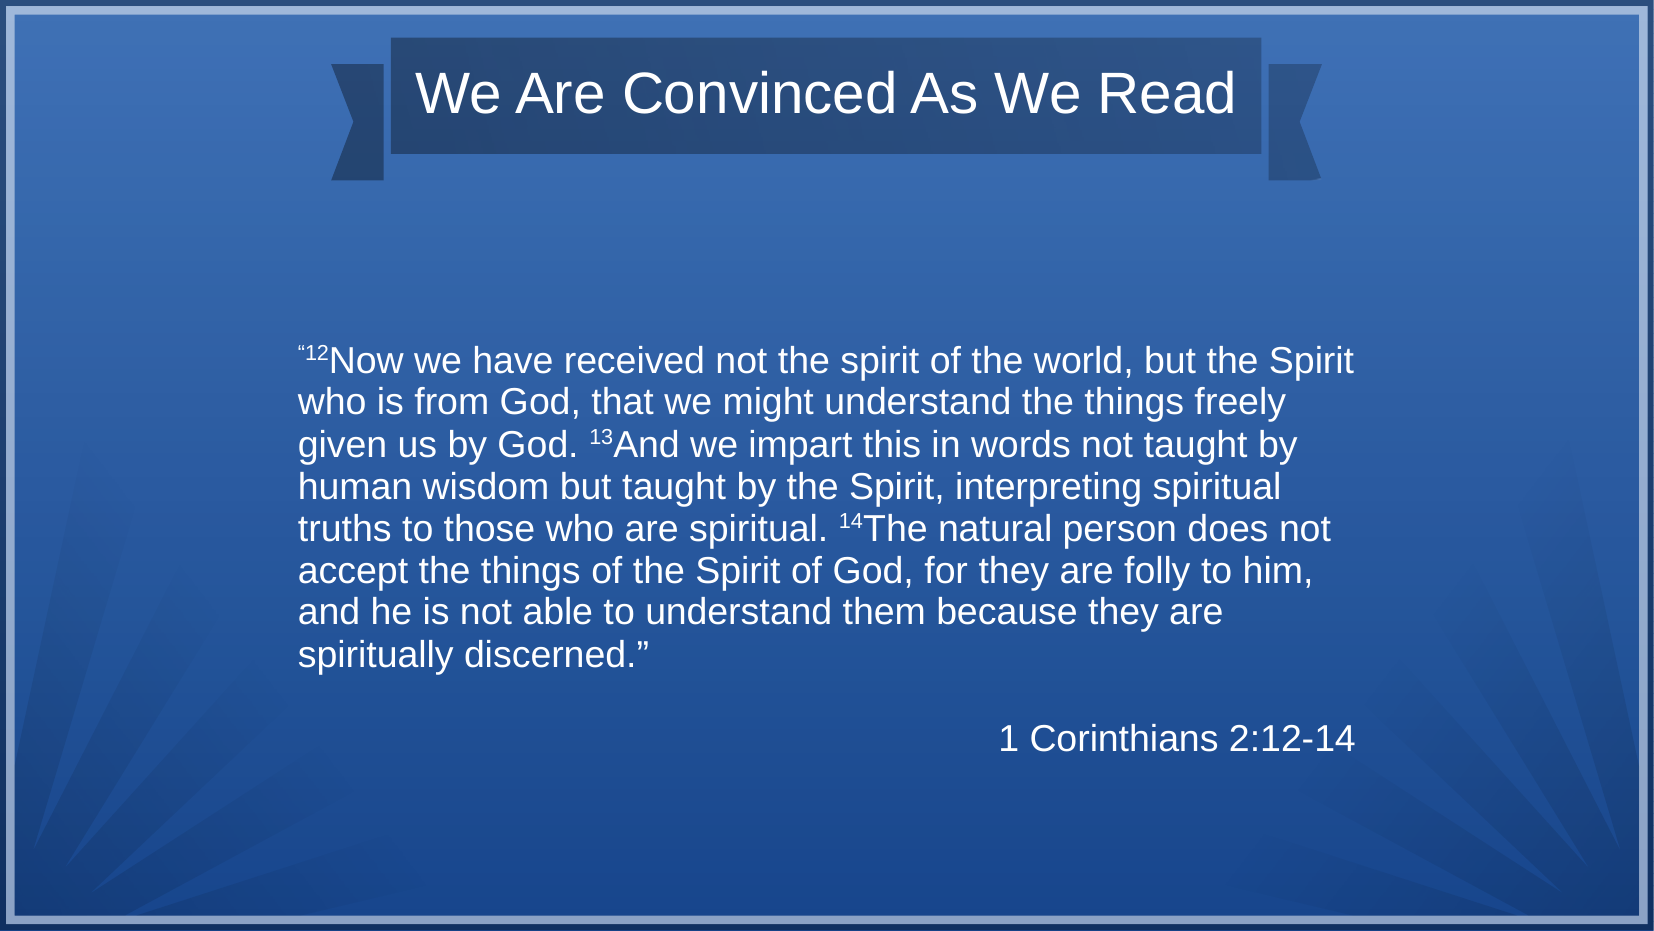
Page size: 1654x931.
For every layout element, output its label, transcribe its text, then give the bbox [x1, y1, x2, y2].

title We Are Convinced As We Read [389, 34, 1264, 153]
text_box “12Now we have received not the spirit of the world, but the Spirit who is from God, that we might understand the things freely given us by God. 13And we impart this in words not taught by human wisdom but taught by the Spirit, interpreting spiritual truths to those who are spiritual. 14The natural person does not accept the things of the Spirit of God, for they are folly to him, and he is not able to understand them because they are spiritually discerned.” 1 Corinthians 2:12-14 [283, 331, 1371, 788]
